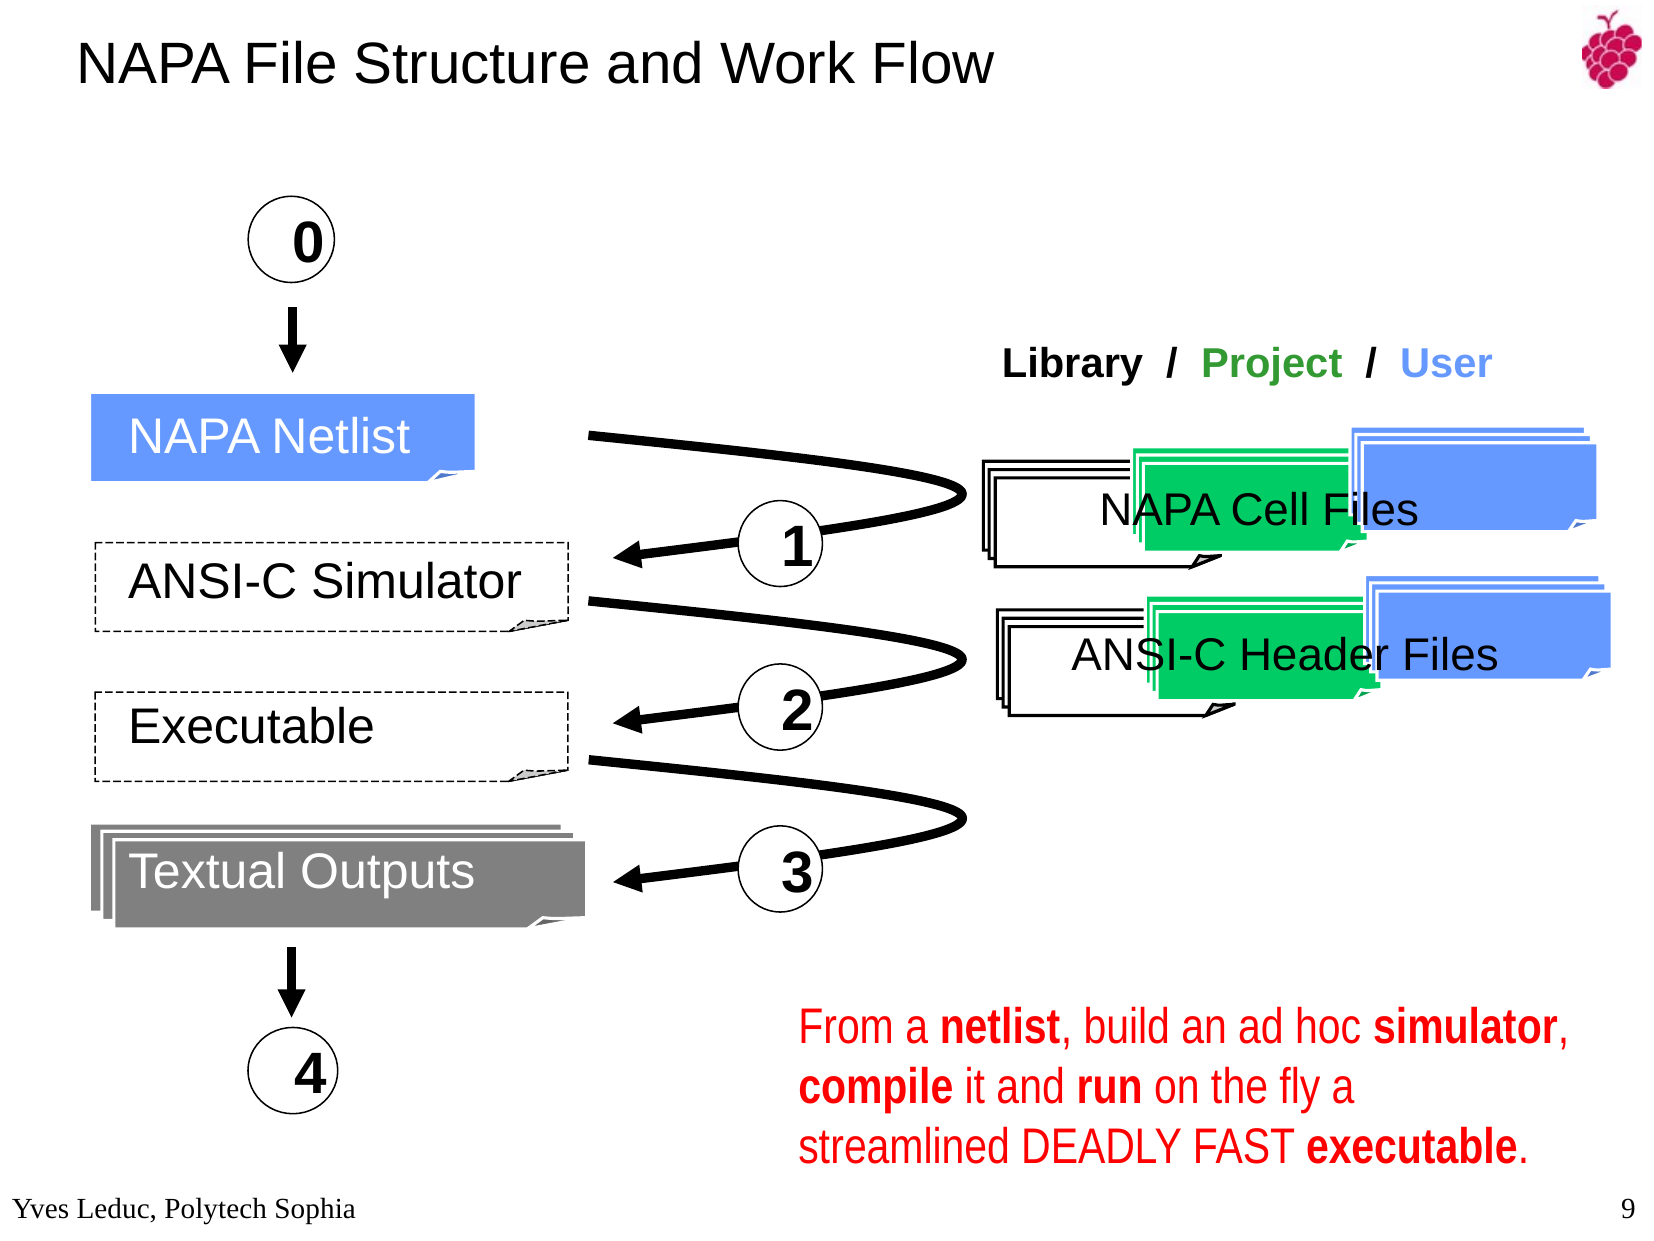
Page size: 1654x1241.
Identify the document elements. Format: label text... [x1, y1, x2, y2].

picture [1582, 5, 1642, 89]
title NAPA File Structure and Work Flow [17, 11, 1034, 109]
text_box 0 [258, 196, 325, 212]
text_box From a netlist, build an ad hoc simulator, compile it and run on the fly a streamlined DEADLY FAST executable. [783, 1016, 1585, 1182]
text_box 4 [247, 1027, 338, 1114]
list Library / Project / User NAPA Netlist NAPA Cell Files ANSI-C Simulator ANSI-C Header Files Executable Textual Outputs [0, 212, 1654, 1016]
